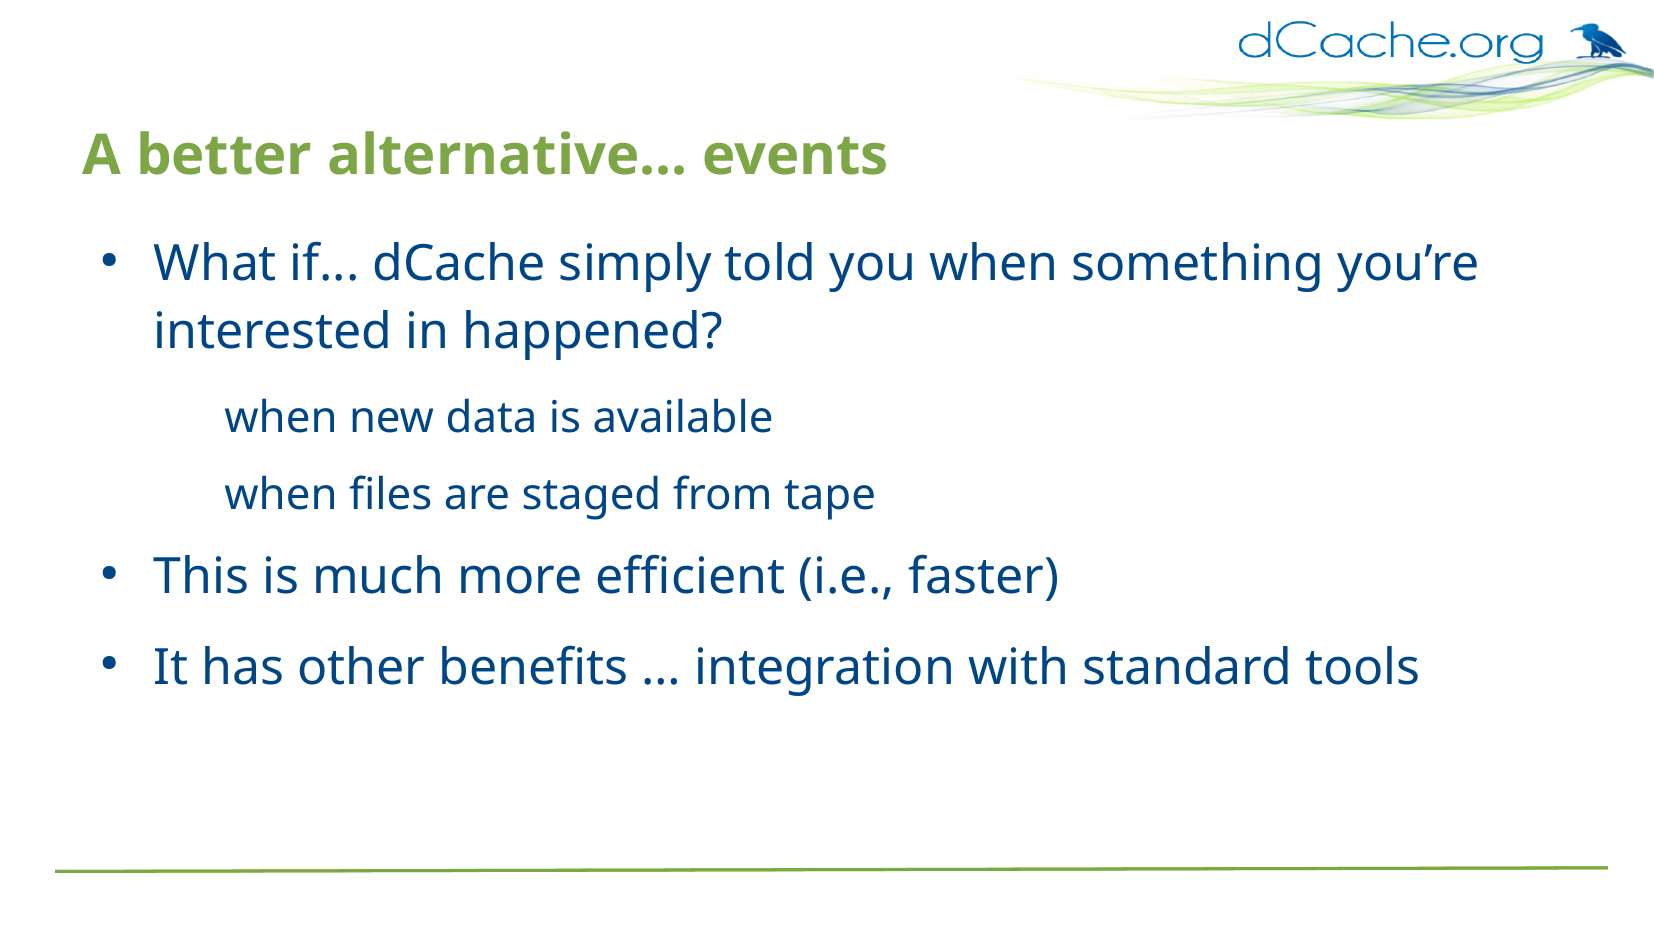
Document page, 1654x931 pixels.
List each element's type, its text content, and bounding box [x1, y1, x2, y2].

list What if... dCache simply told you when something you’re interested in happened? when new data is available when files are staged from tape This is much more efficient (i.e., faster) It has other benefits … integration with standard tools [82, 227, 1571, 767]
picture [956, 12, 1654, 127]
title A better alternative... events [82, 116, 1605, 189]
